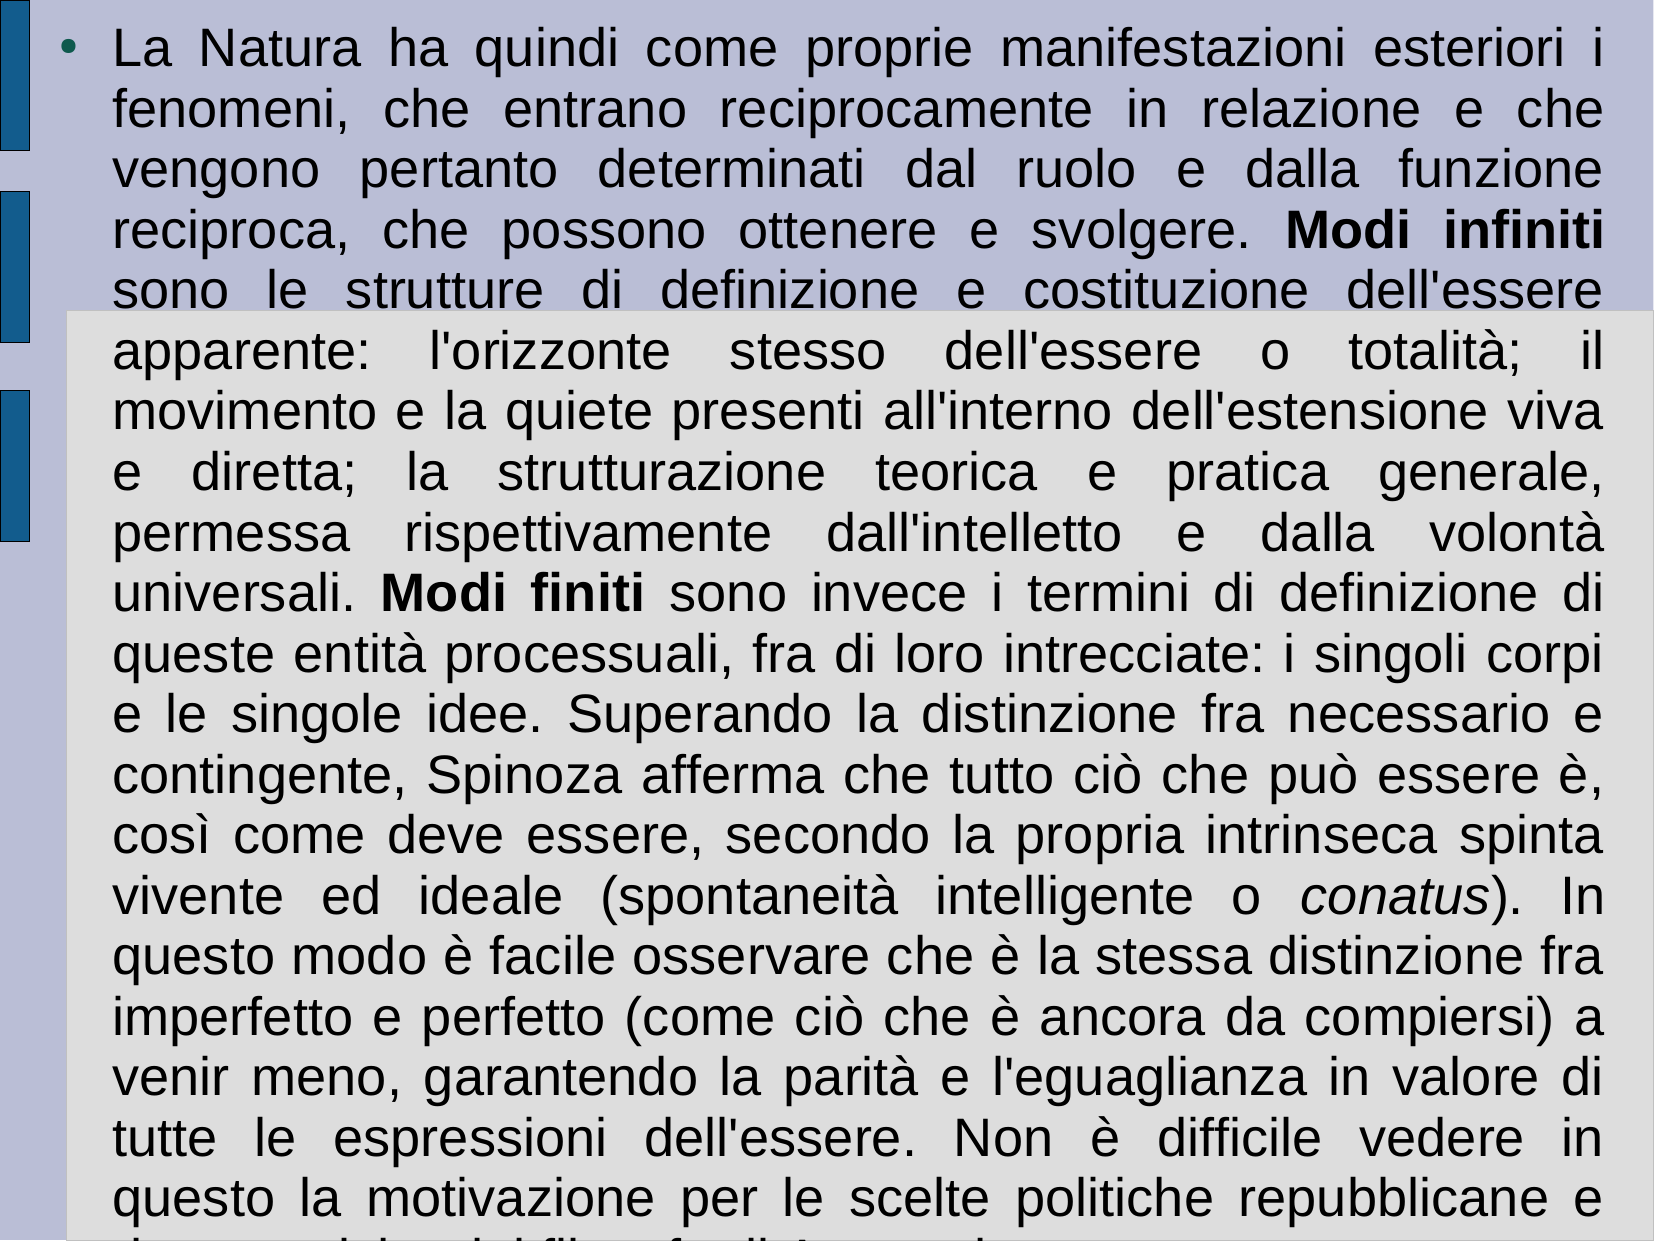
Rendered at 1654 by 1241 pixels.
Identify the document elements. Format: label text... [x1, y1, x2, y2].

list La Natura ha quindi come proprie manifestazioni esteriori i fenomeni, che entrano reciprocamente in relazione e che vengono pertanto determinati dal ruolo e dalla funzione reciproca, che possono ottenere e svolgere. Modi infiniti sono le strutture di definizione e costituzione dell'essere apparente: l'orizzonte stesso dell'essere o totalità; il movimento e la quiete presenti all'interno dell'estensione viva e diretta; la strutturazione teorica e pratica generale, permessa rispettivamente dall'intelletto e dalla volontà universali. Modi finiti sono invece i termini di definizione di queste entità processuali, fra di loro intrecciate: i singoli corpi e le singole idee. Superando la distinzione fra necessario e contingente, Spinoza afferma che tutto ciò che può essere è, così come deve essere, secondo la propria intrinseca spinta vivente ed ideale (spontaneità intelligente o conatus). In questo modo è facile osservare che è la stessa distinzione fra imperfetto e perfetto (come ciò che è ancora da compiersi) a venir meno, garantendo la parità e l'eguaglianza in valore di tutte le espressioni dell'essere. Non è difficile vedere in questo la motivazione per le scelte politiche repubblicane e democratiche del filosofo di Amsterdam. [41, 17, 1607, 1232]
